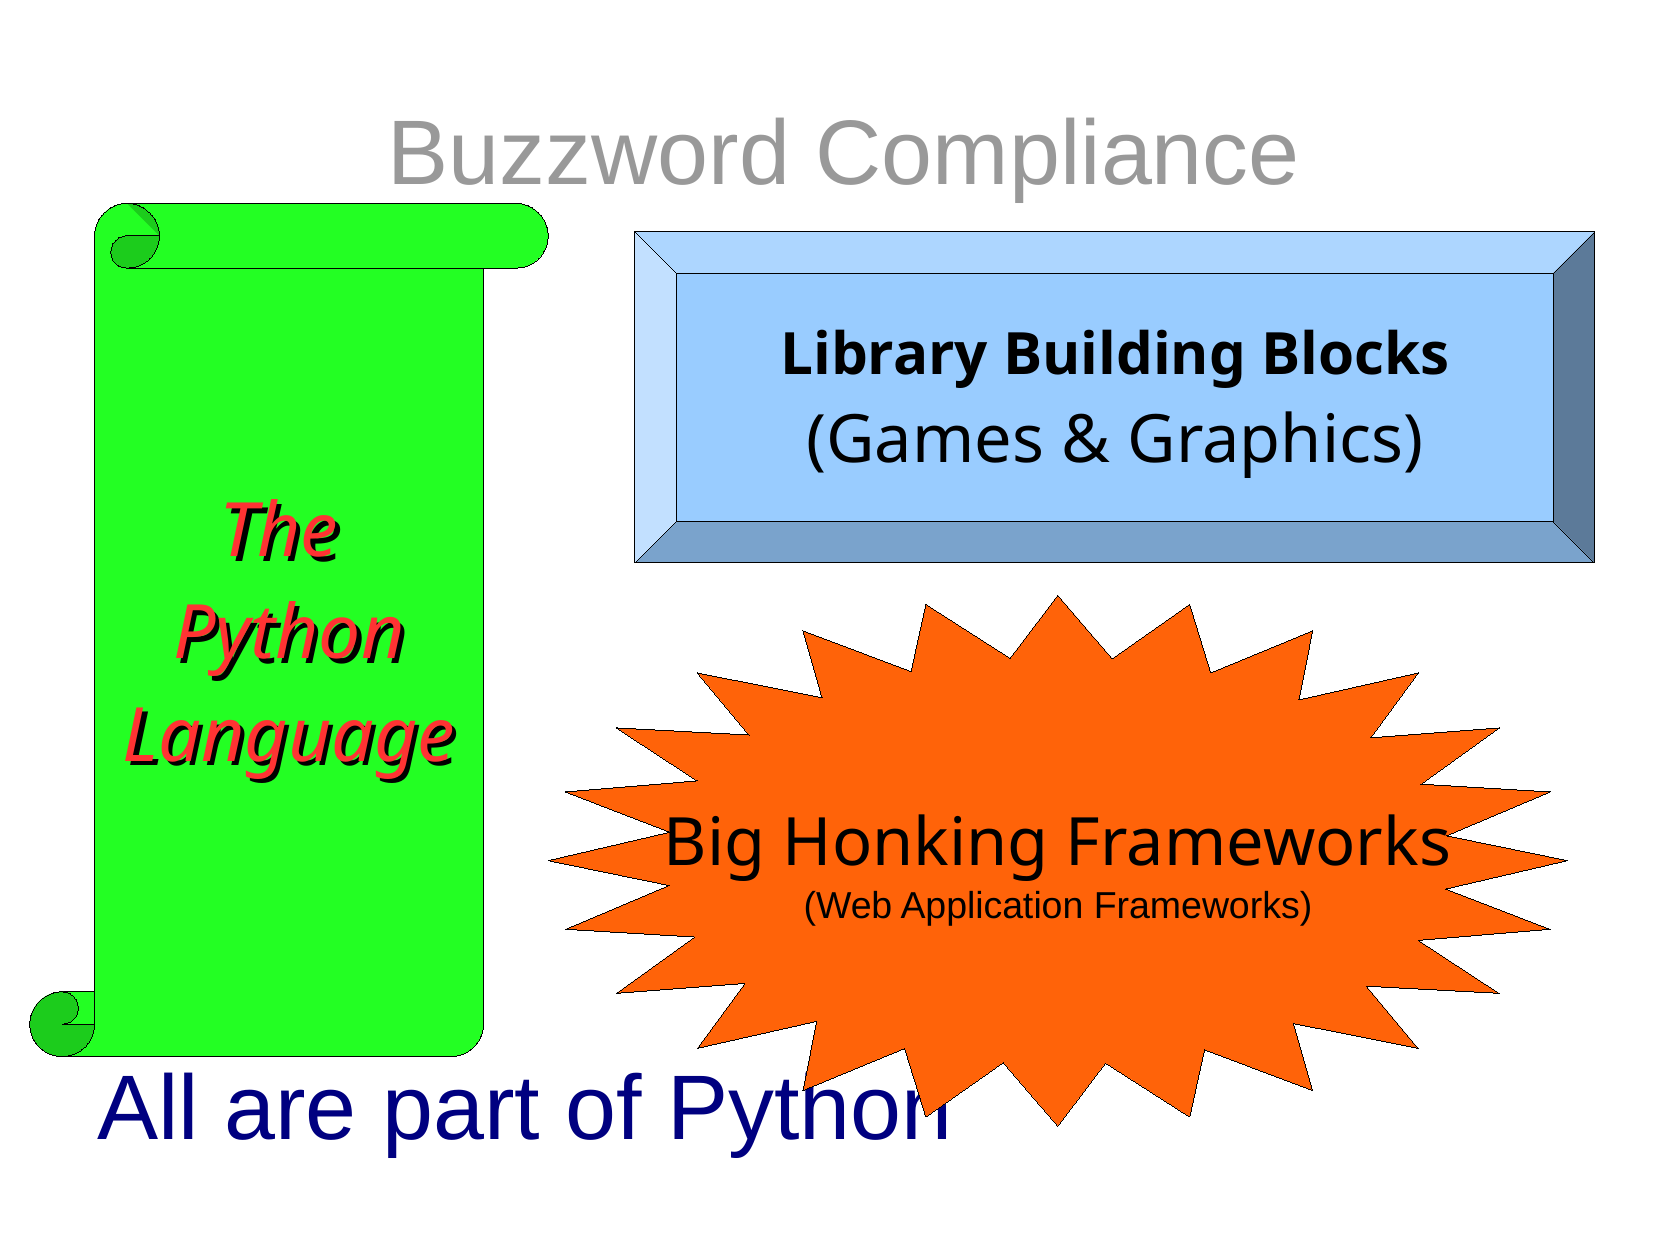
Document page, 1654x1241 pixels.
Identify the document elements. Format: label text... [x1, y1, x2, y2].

text_box The Python Language [64, 203, 484, 1057]
title Buzzword Compliance [82, 49, 1571, 257]
text_box TESTING [636, 231, 1594, 274]
text_box The Python Language [134, 203, 549, 269]
text_box Library Building Blocks (Games & Graphics) [677, 274, 1553, 521]
list All are part of Python [79, 1056, 1568, 1241]
text_box Big Honking Frameworks (Web Application Frameworks) [548, 595, 1568, 1127]
